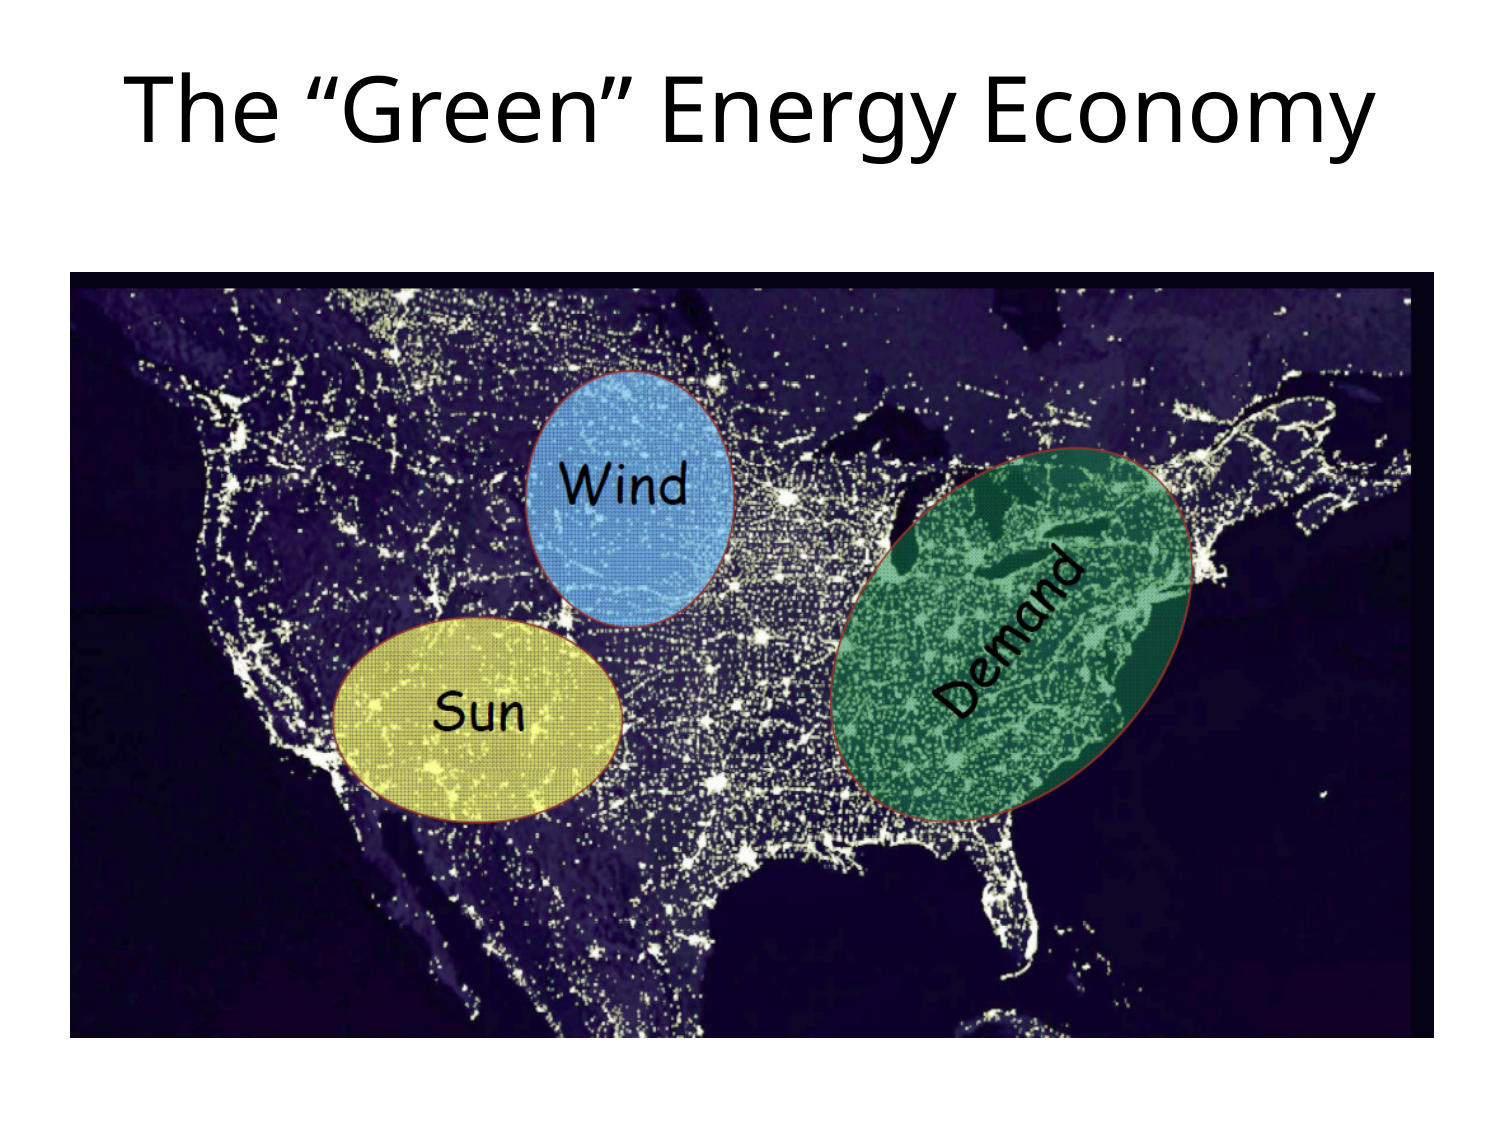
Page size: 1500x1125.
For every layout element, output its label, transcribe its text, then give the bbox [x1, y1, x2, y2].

picture [70, 272, 1434, 1038]
title The “Green” Energy Economy [75, 12, 1426, 201]
